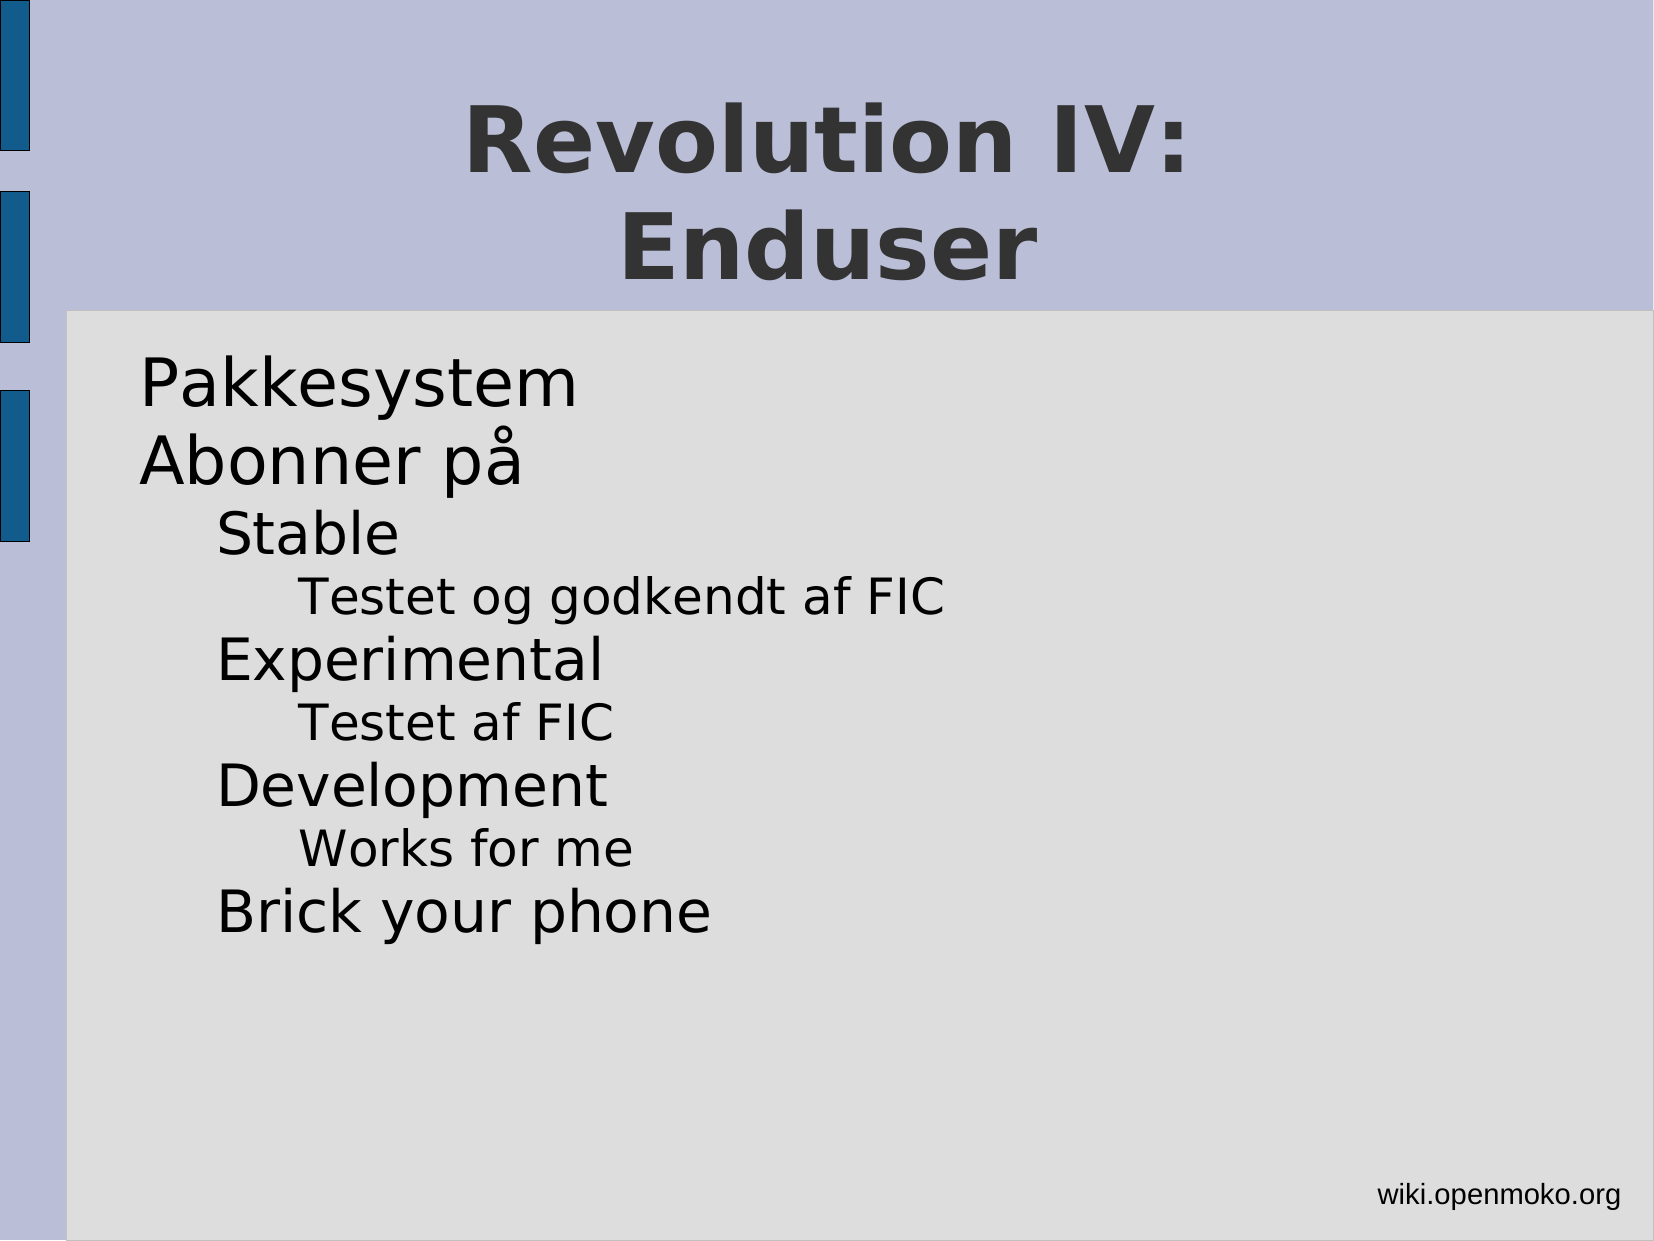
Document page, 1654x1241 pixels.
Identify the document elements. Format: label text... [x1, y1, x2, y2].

list Pakkesystem Abonner på Stable Testet og godkendt af FIC Experimental Testet af FIC Development Works for me Brick your phone [121, 344, 1534, 1127]
title Revolution IV: Enduser [121, 87, 1534, 302]
